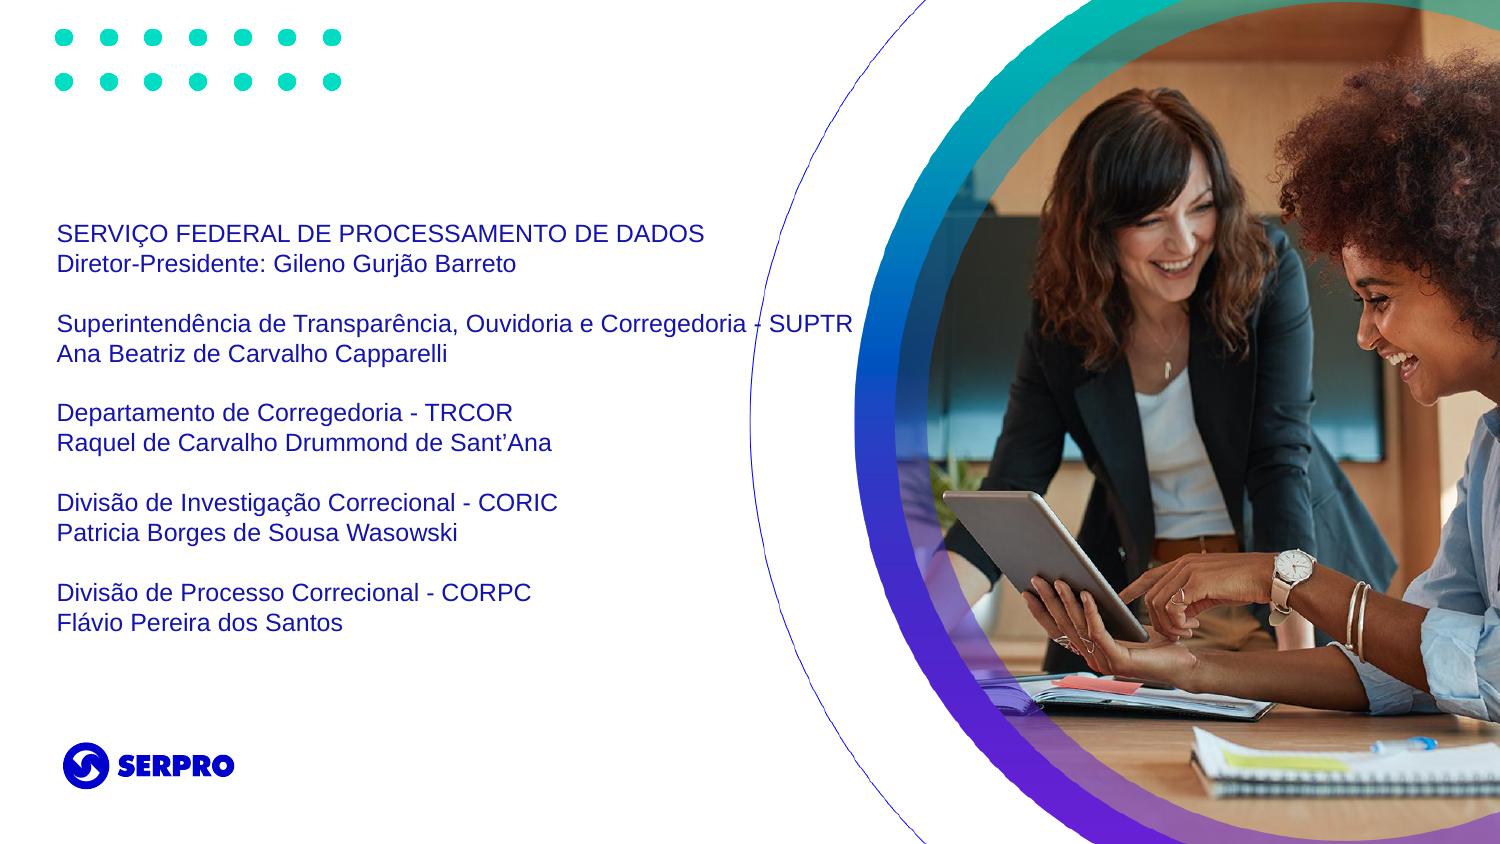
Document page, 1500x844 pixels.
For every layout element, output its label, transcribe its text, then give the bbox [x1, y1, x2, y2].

text_box SERVIÇO FEDERAL DE PROCESSAMENTO DE DADOS Diretor-Presidente: Gileno Gurjão Barreto Superintendência de Transparência, Ouvidoria e Corregedoria - SUPTR Ana Beatriz de Carvalho Capparelli Departamento de Corregedoria - TRCOR Raquel de Carvalho Drummond de Sant’Ana Divisão de Investigação Correcional - CORIC Patricia Borges de Sousa Wasowski Divisão de Processo Correcional - CORPC Flávio Pereira dos Santos [41, 209, 1500, 644]
picture [0, 0, 1500, 844]
